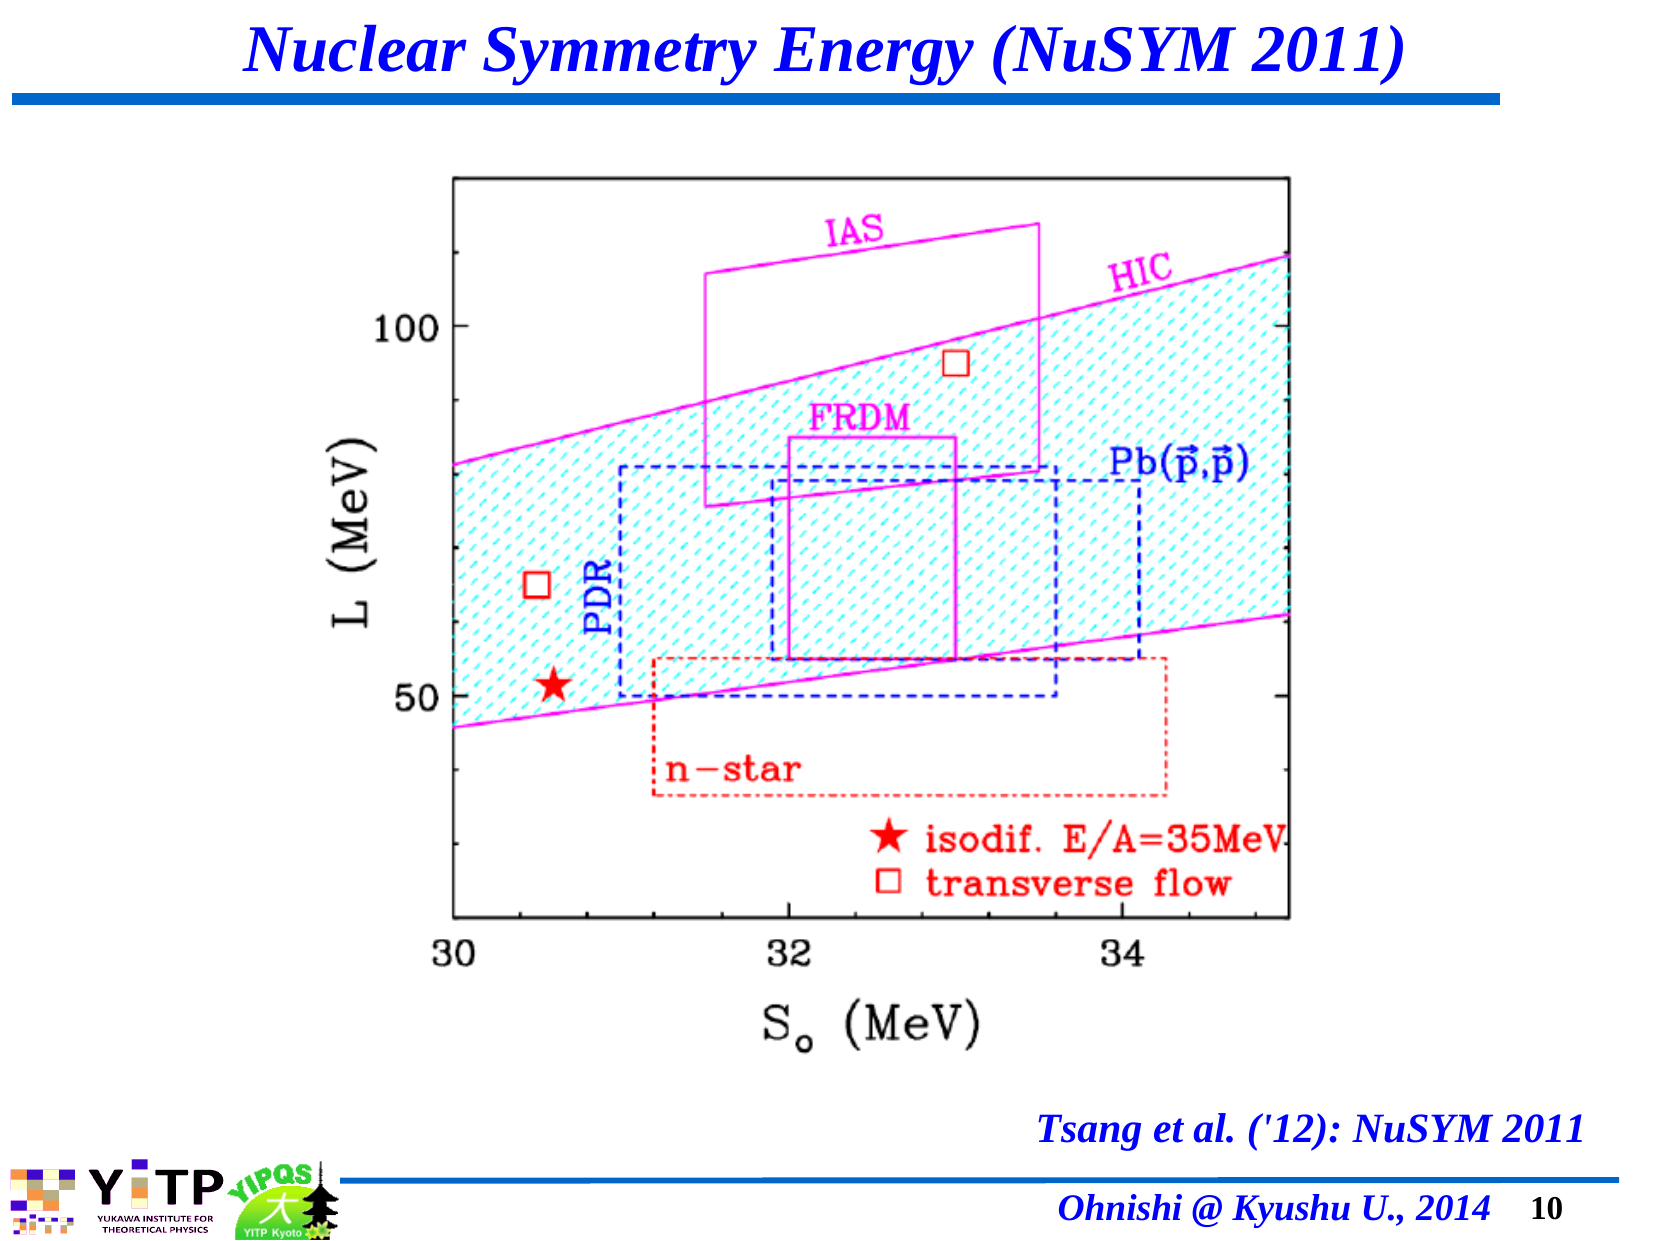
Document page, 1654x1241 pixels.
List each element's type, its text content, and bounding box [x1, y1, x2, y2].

picture [0, 1154, 340, 1241]
text_box Tsang et al. ('12): NuSYM 2011 [1035, 1105, 1588, 1153]
picture [297, 144, 1329, 1063]
title Nuclear Symmetry Energy (NuSYM 2011) [0, 0, 1654, 99]
